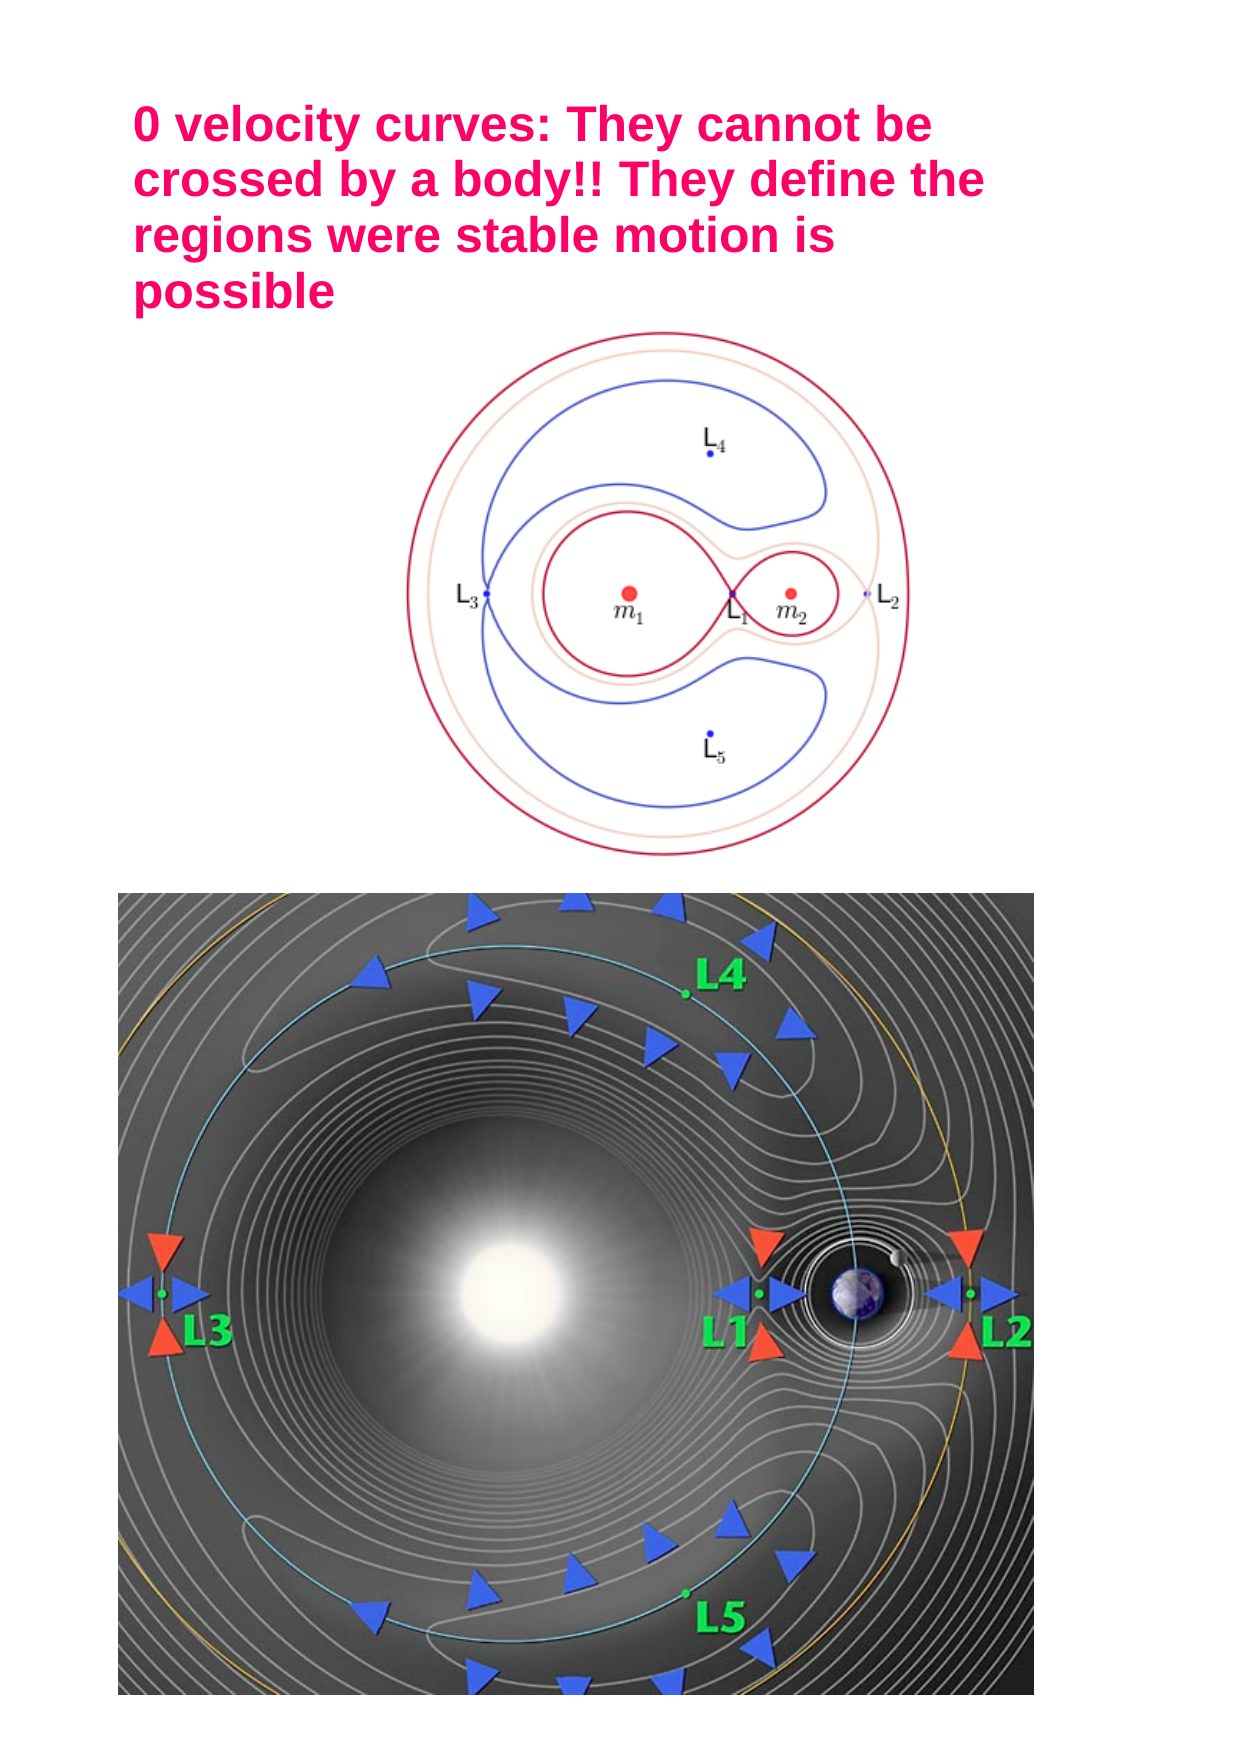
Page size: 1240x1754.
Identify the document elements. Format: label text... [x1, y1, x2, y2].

text_box 0 velocity curves: They cannot be crossed by a body!! They define the regions were stable motion is possible [118, 88, 1004, 327]
picture [118, 893, 1034, 1695]
picture [354, 327, 975, 886]
